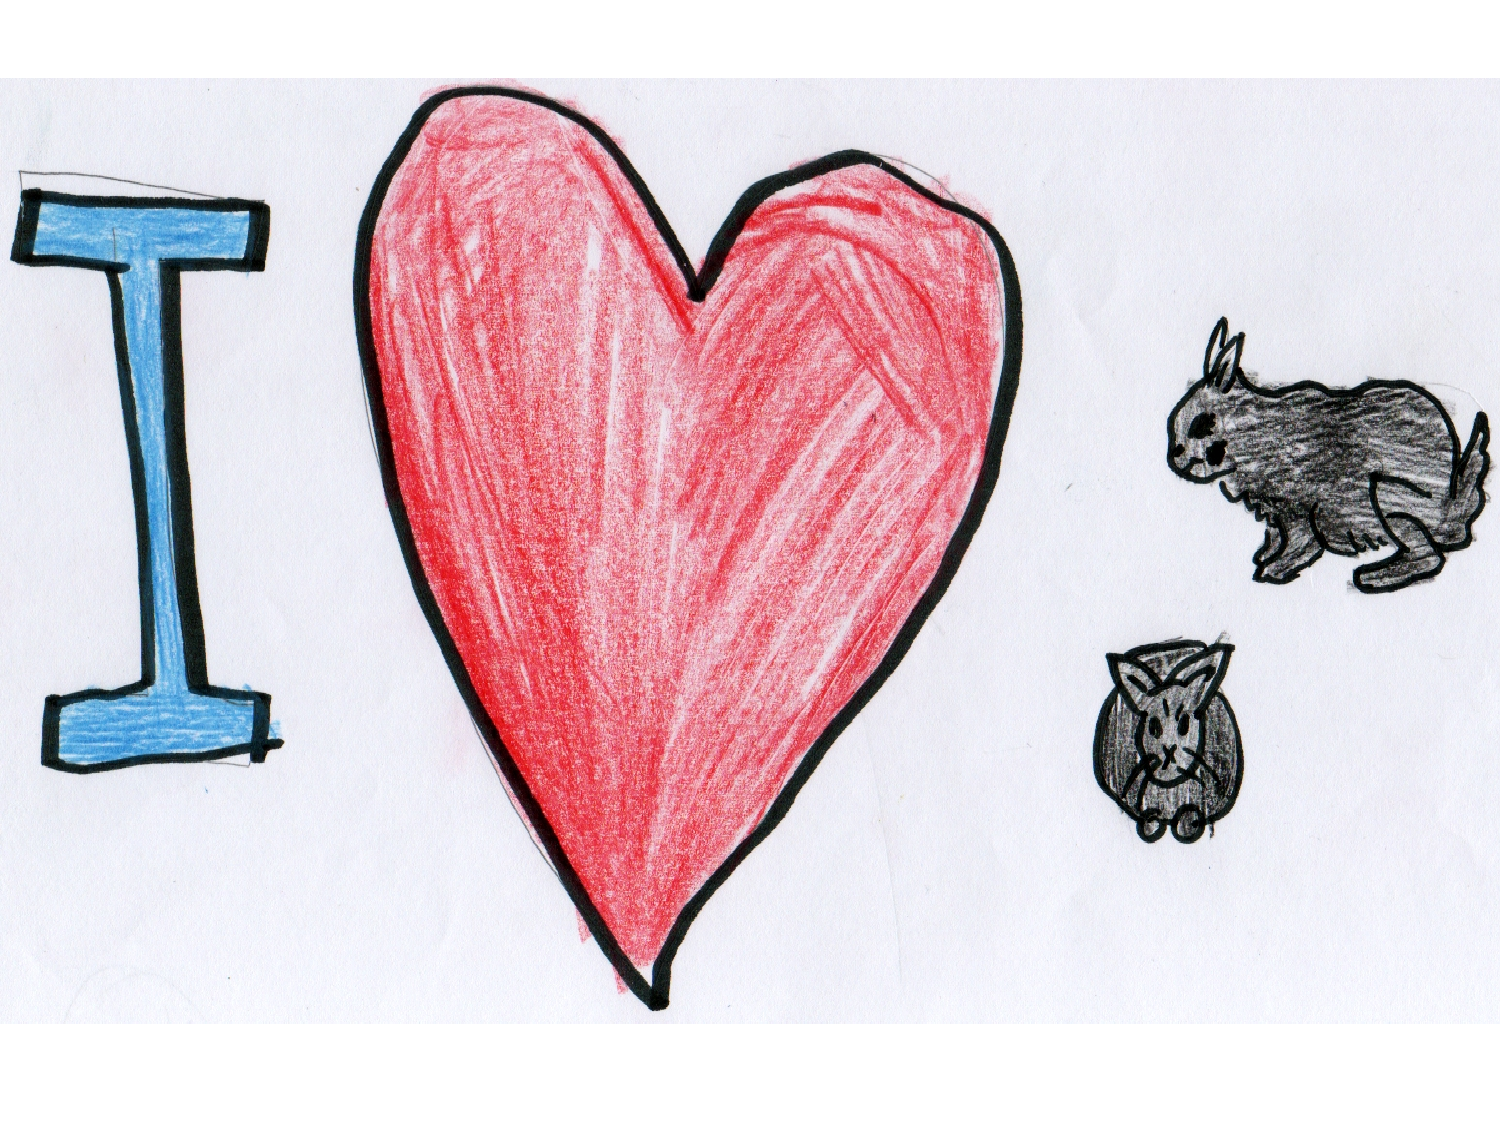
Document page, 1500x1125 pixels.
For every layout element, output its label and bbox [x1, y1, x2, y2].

picture [0, 78, 1500, 1024]
